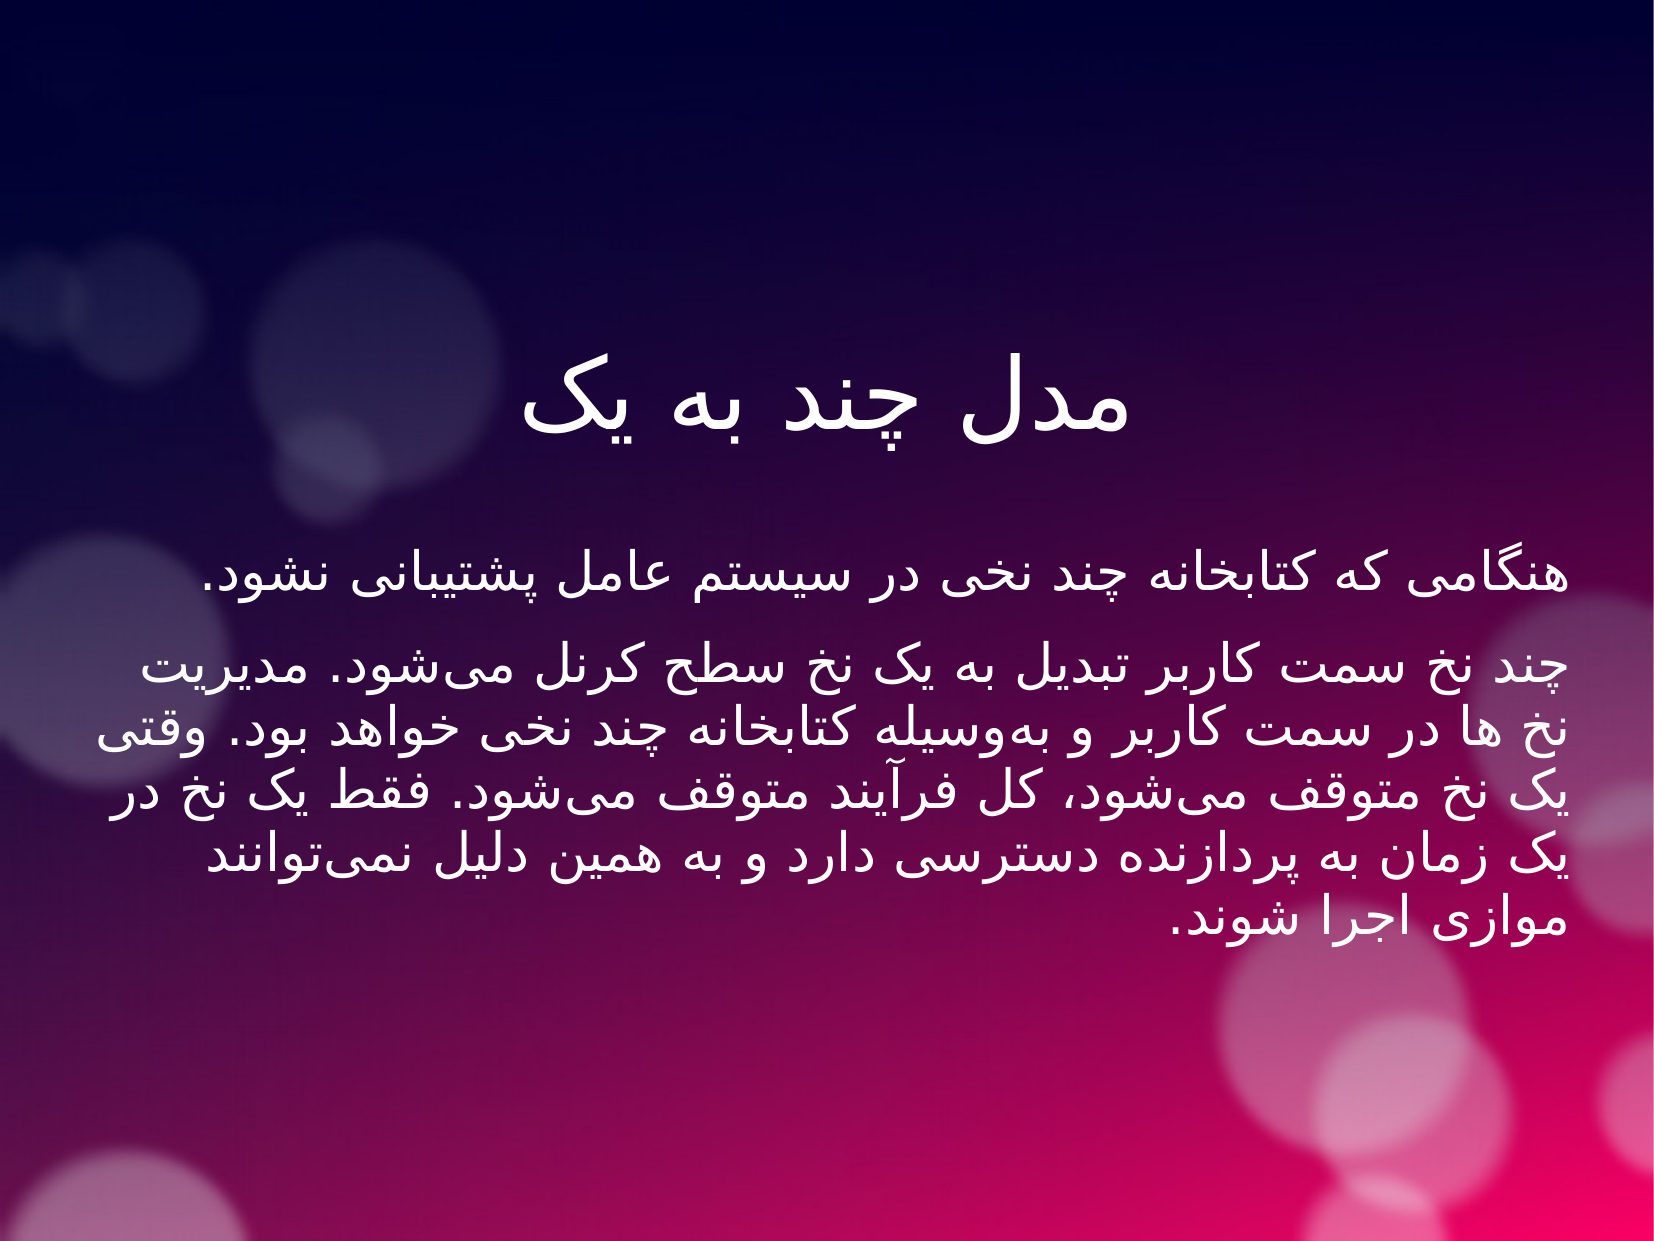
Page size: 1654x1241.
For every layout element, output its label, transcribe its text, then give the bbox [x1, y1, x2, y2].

title مدل چند به یک [82, 291, 1571, 499]
picture [0, 0, 1654, 1241]
list هنگامی که کتابخانه چند نخی در سیستم عامل پشتیبانی نشود. چند نخ سمت کاربر تبدیل به یک نخ سطح کرنل می‌شود. مدیریت نخ ها در سمت کاربر و به‌وسیله کتابخانه چند نخی خواهد بود. وقتی یک نخ متوقف می‌شود، کل فرآیند متوقف می‌شود. فقط یک نخ در یک زمان به پردازنده دسترسی دارد و به همین دلیل نمی‌توانند موازی اجرا شوند. [82, 540, 1571, 1156]
